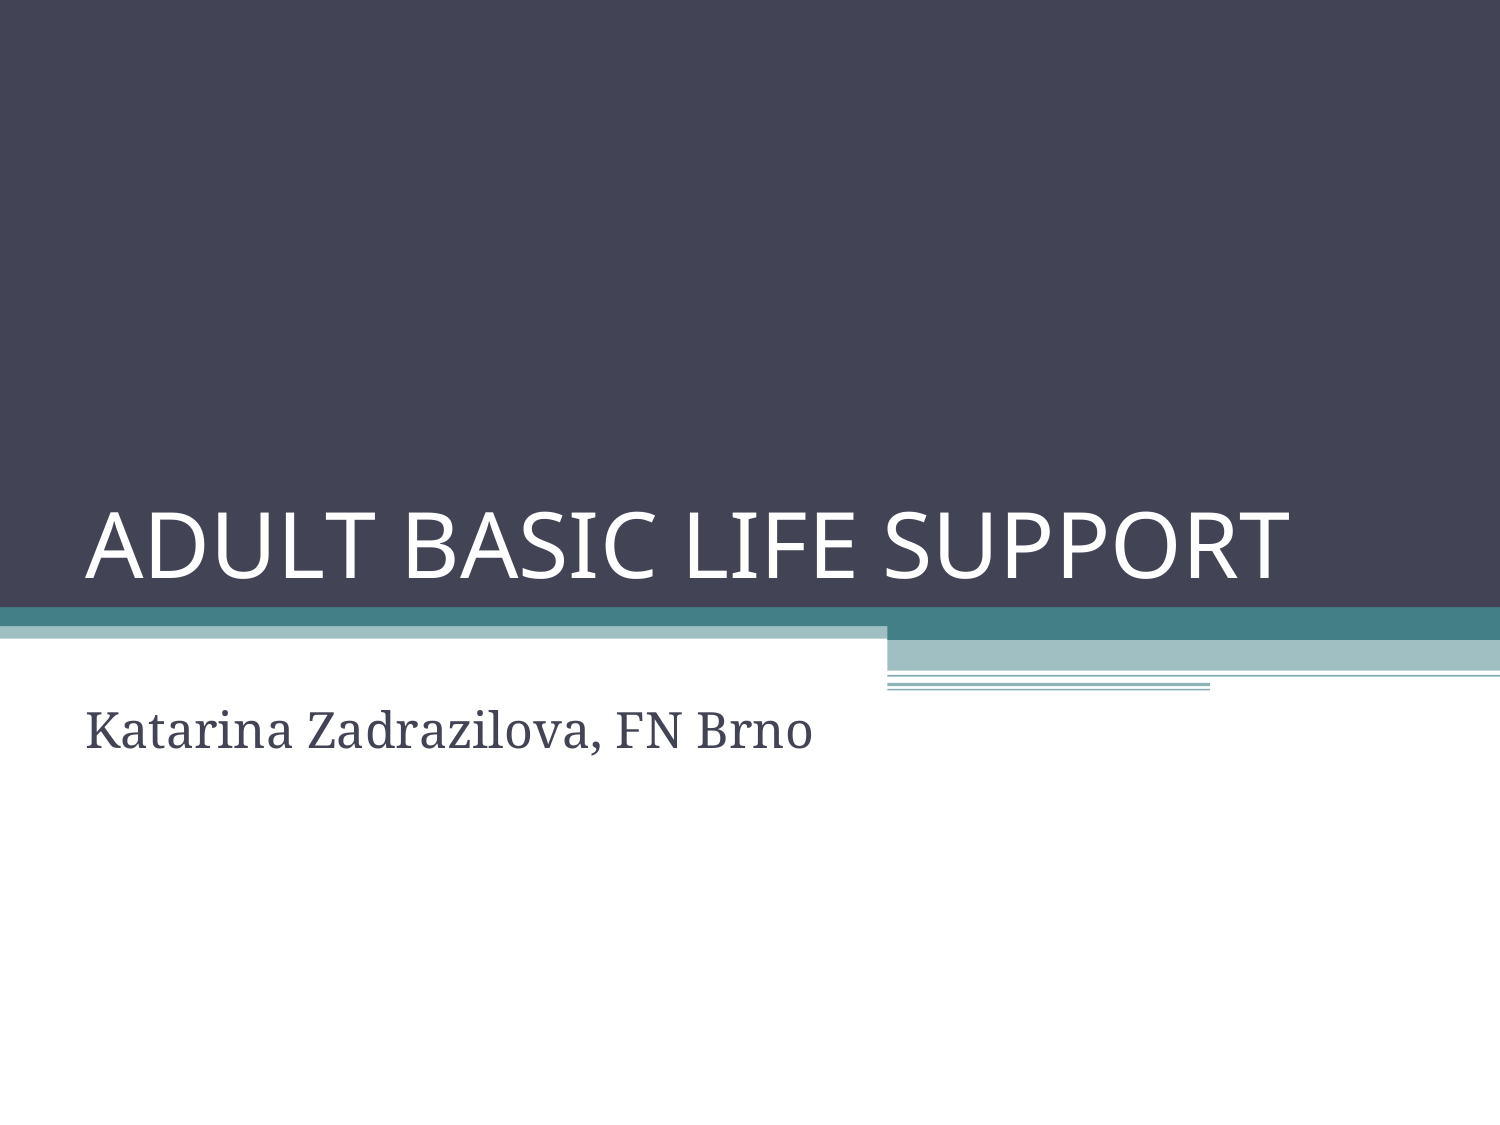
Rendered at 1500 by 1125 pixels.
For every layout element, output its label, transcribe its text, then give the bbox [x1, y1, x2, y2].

text_box Katarina Zadrazilova, FN Brno [70, 691, 1430, 903]
text_box ADULT BASIC LIFE SUPPORT [70, 363, 1458, 605]
